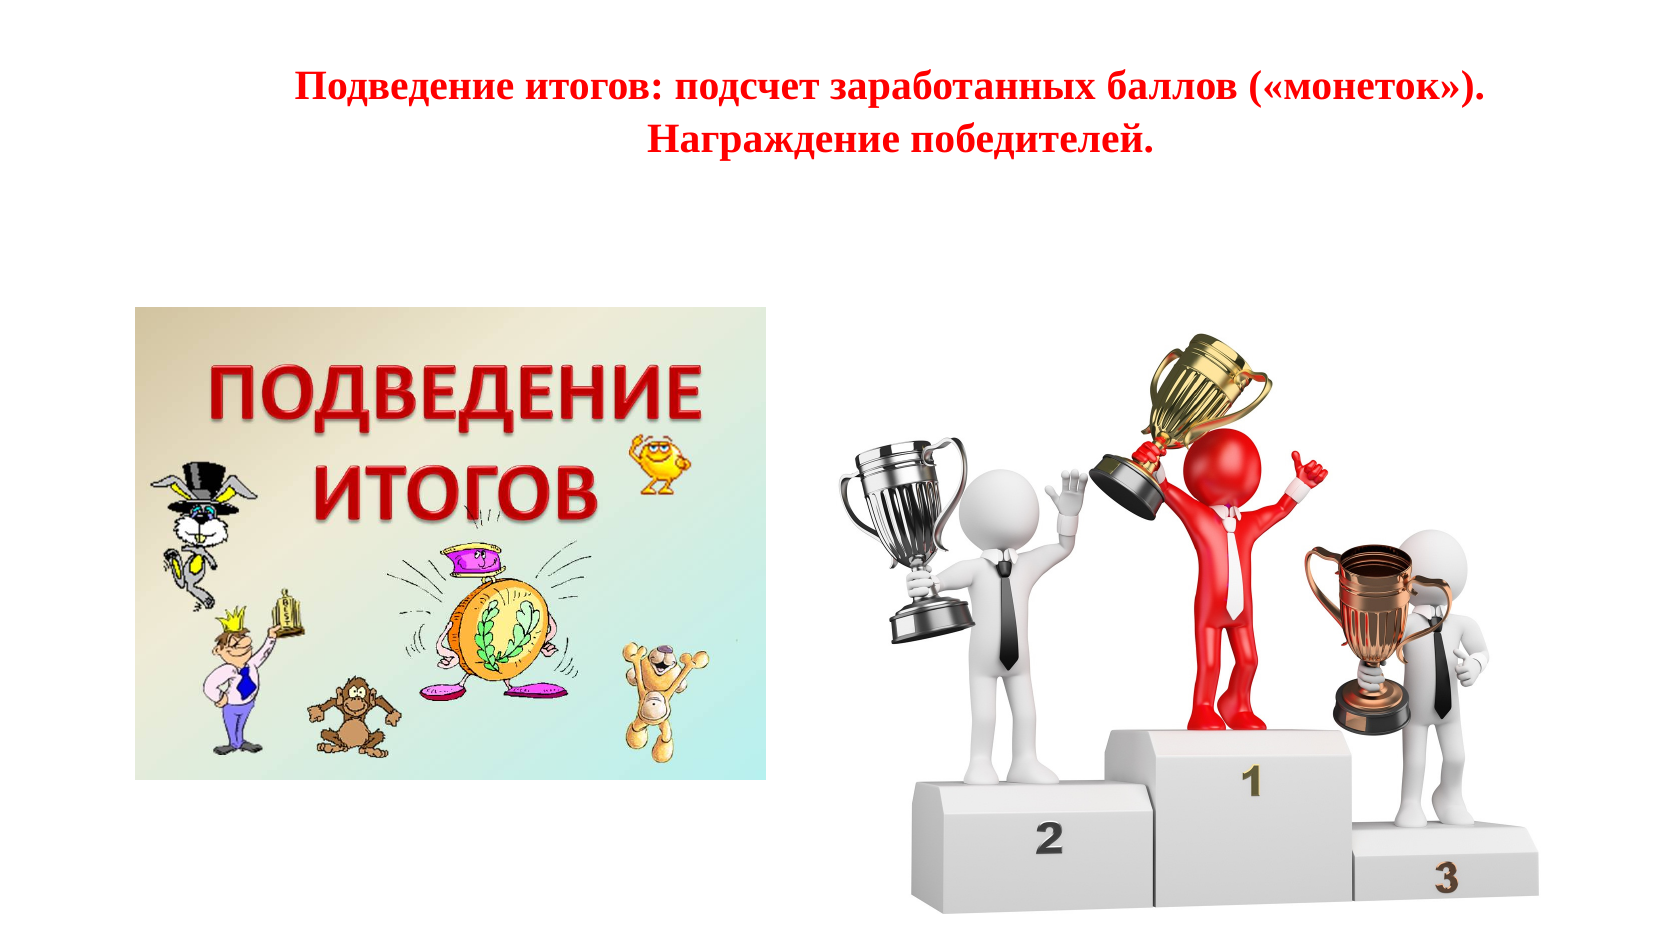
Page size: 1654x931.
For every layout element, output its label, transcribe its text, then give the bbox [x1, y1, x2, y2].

picture [820, 329, 1571, 930]
list Подведение итогов: подсчет заработанных баллов («монеток»). Награждение победителей. [82, 30, 1654, 840]
picture [135, 307, 766, 781]
